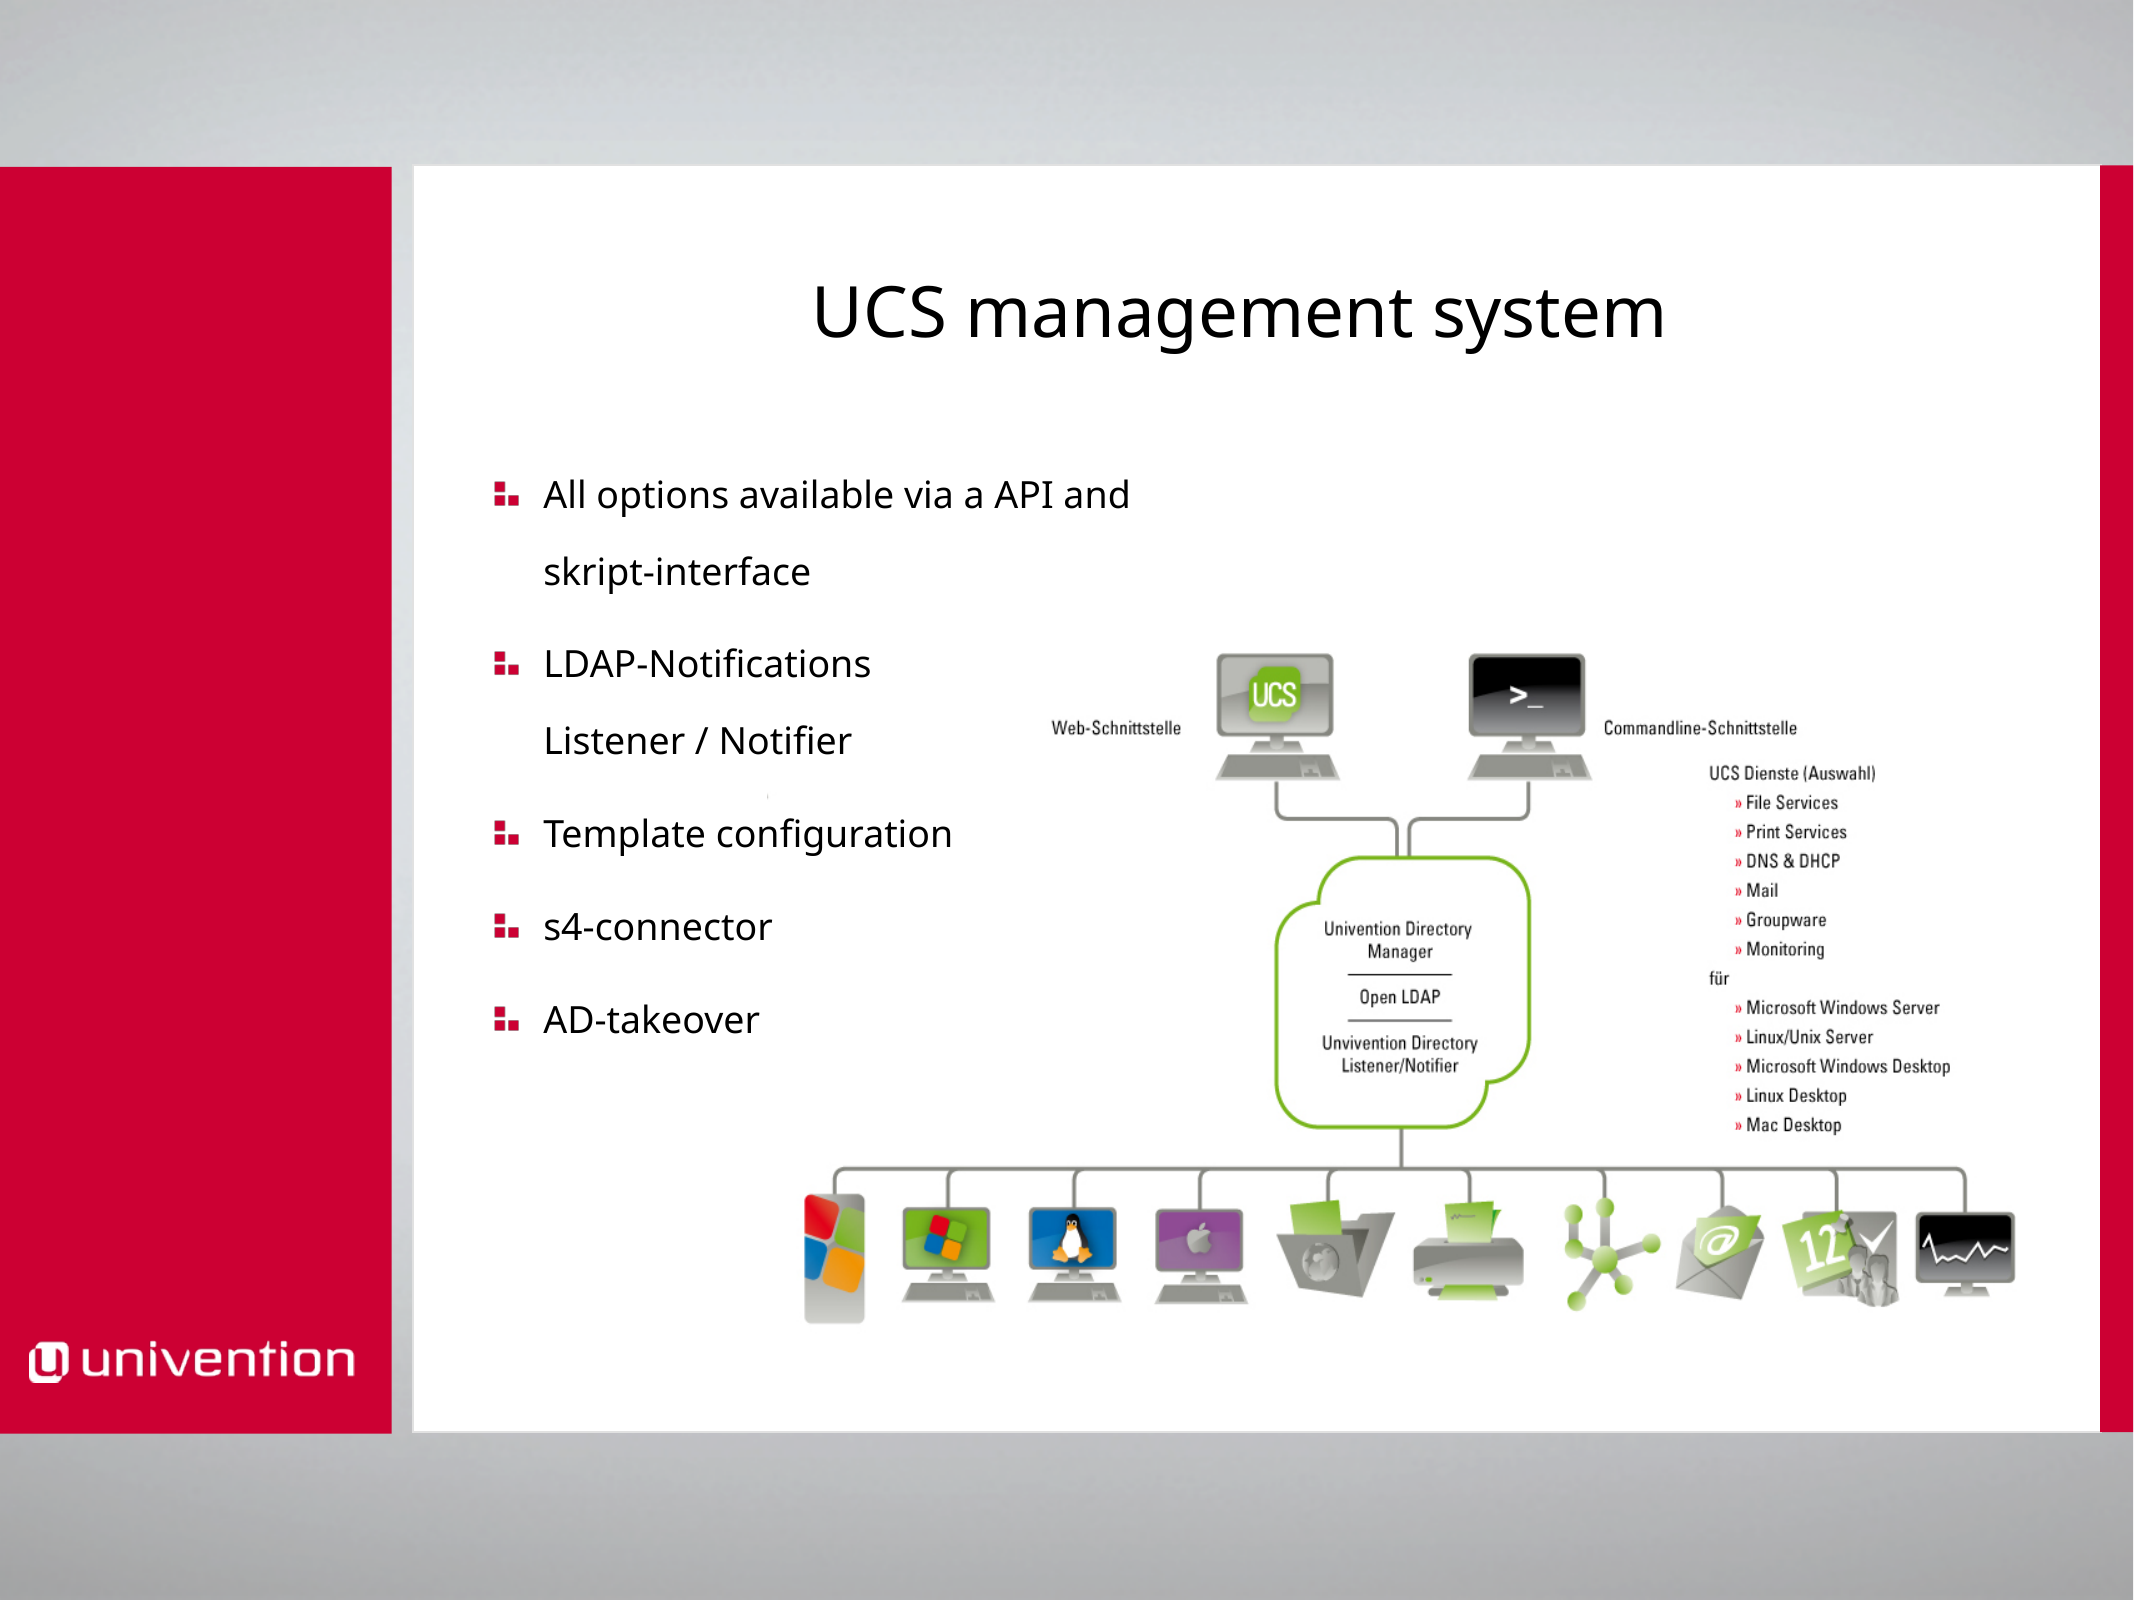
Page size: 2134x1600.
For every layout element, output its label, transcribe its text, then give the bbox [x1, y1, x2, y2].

title UCS management system [472, 236, 2008, 384]
picture [0, 0, 2134, 1600]
picture [29, 1340, 355, 1383]
list All options available via a API and skript-interface LDAP-Notifications Listener / Notifier Template configuration s4-connector AD-takeover [472, 442, 1152, 1314]
picture [767, 620, 2046, 1359]
